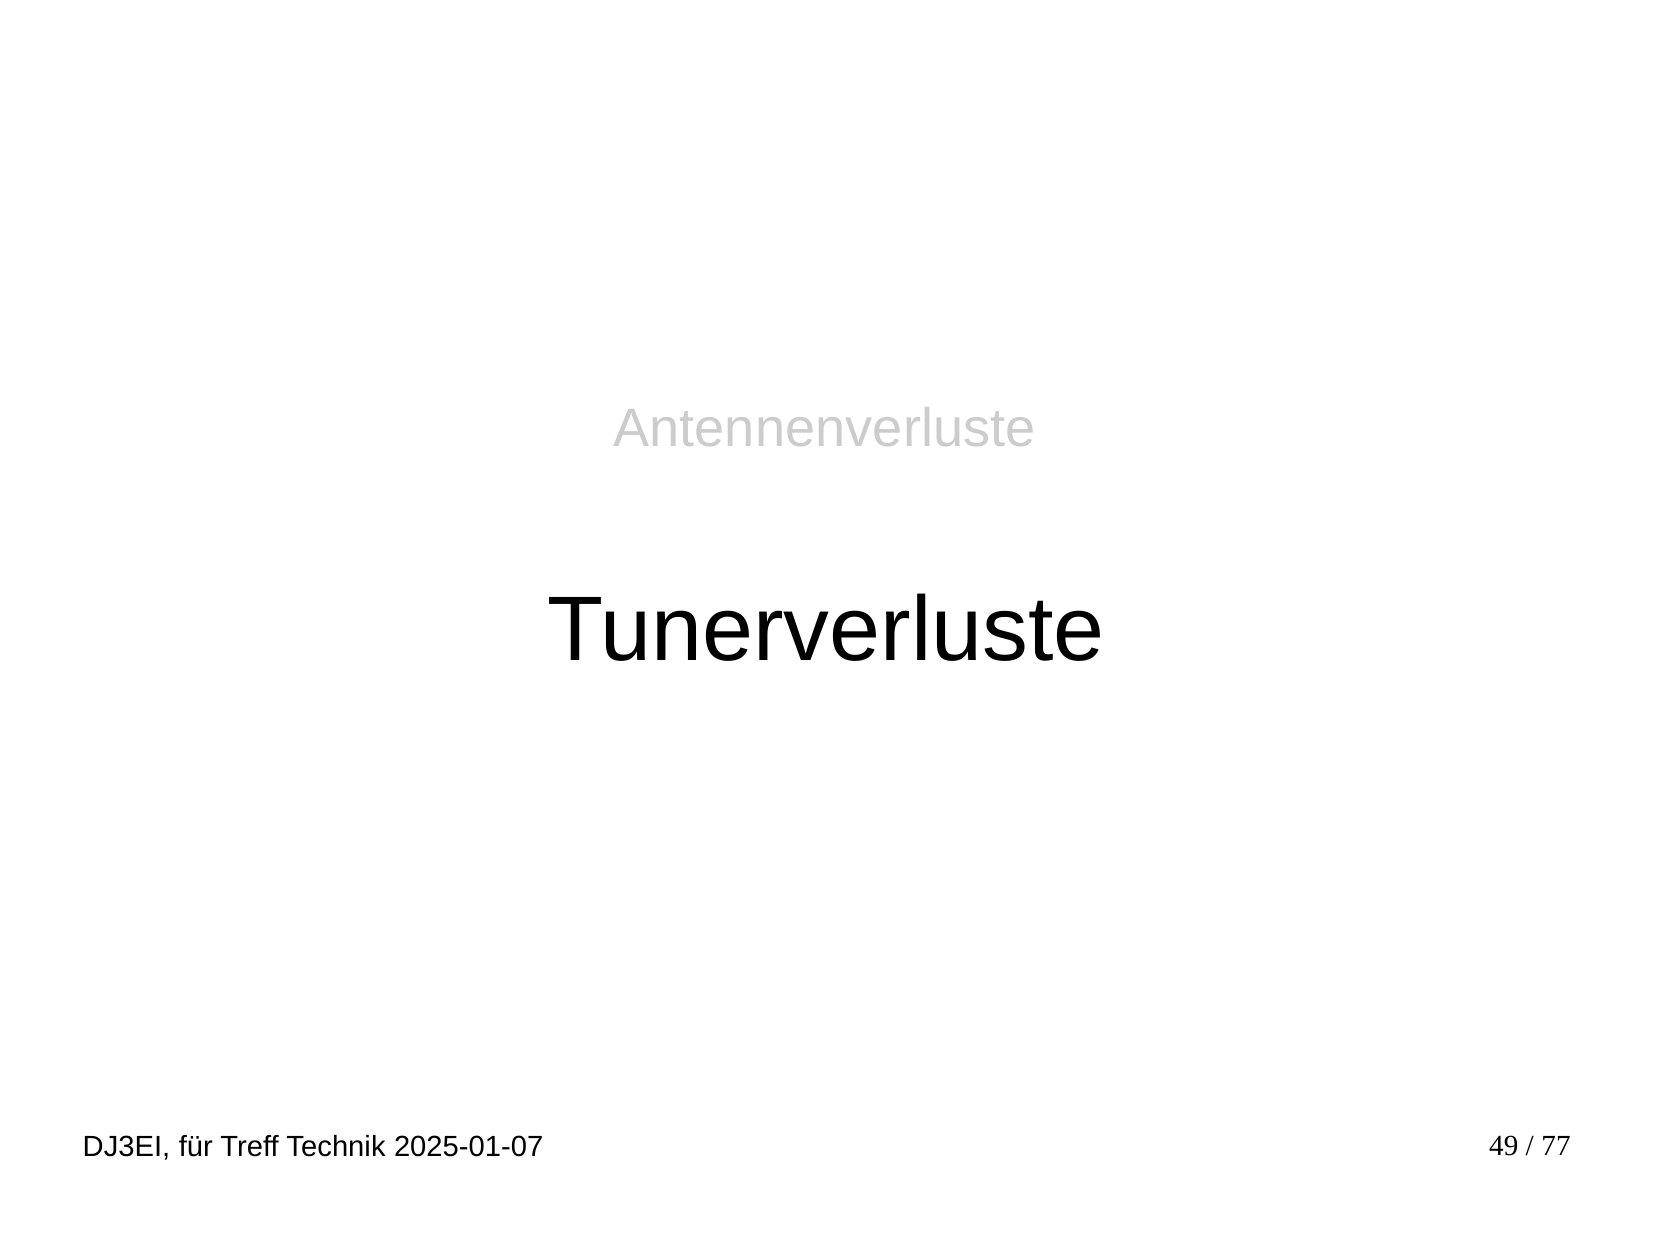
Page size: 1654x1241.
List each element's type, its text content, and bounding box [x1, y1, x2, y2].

text_box Antennenverluste [598, 389, 1052, 466]
title Tunerverluste [82, 525, 1571, 733]
